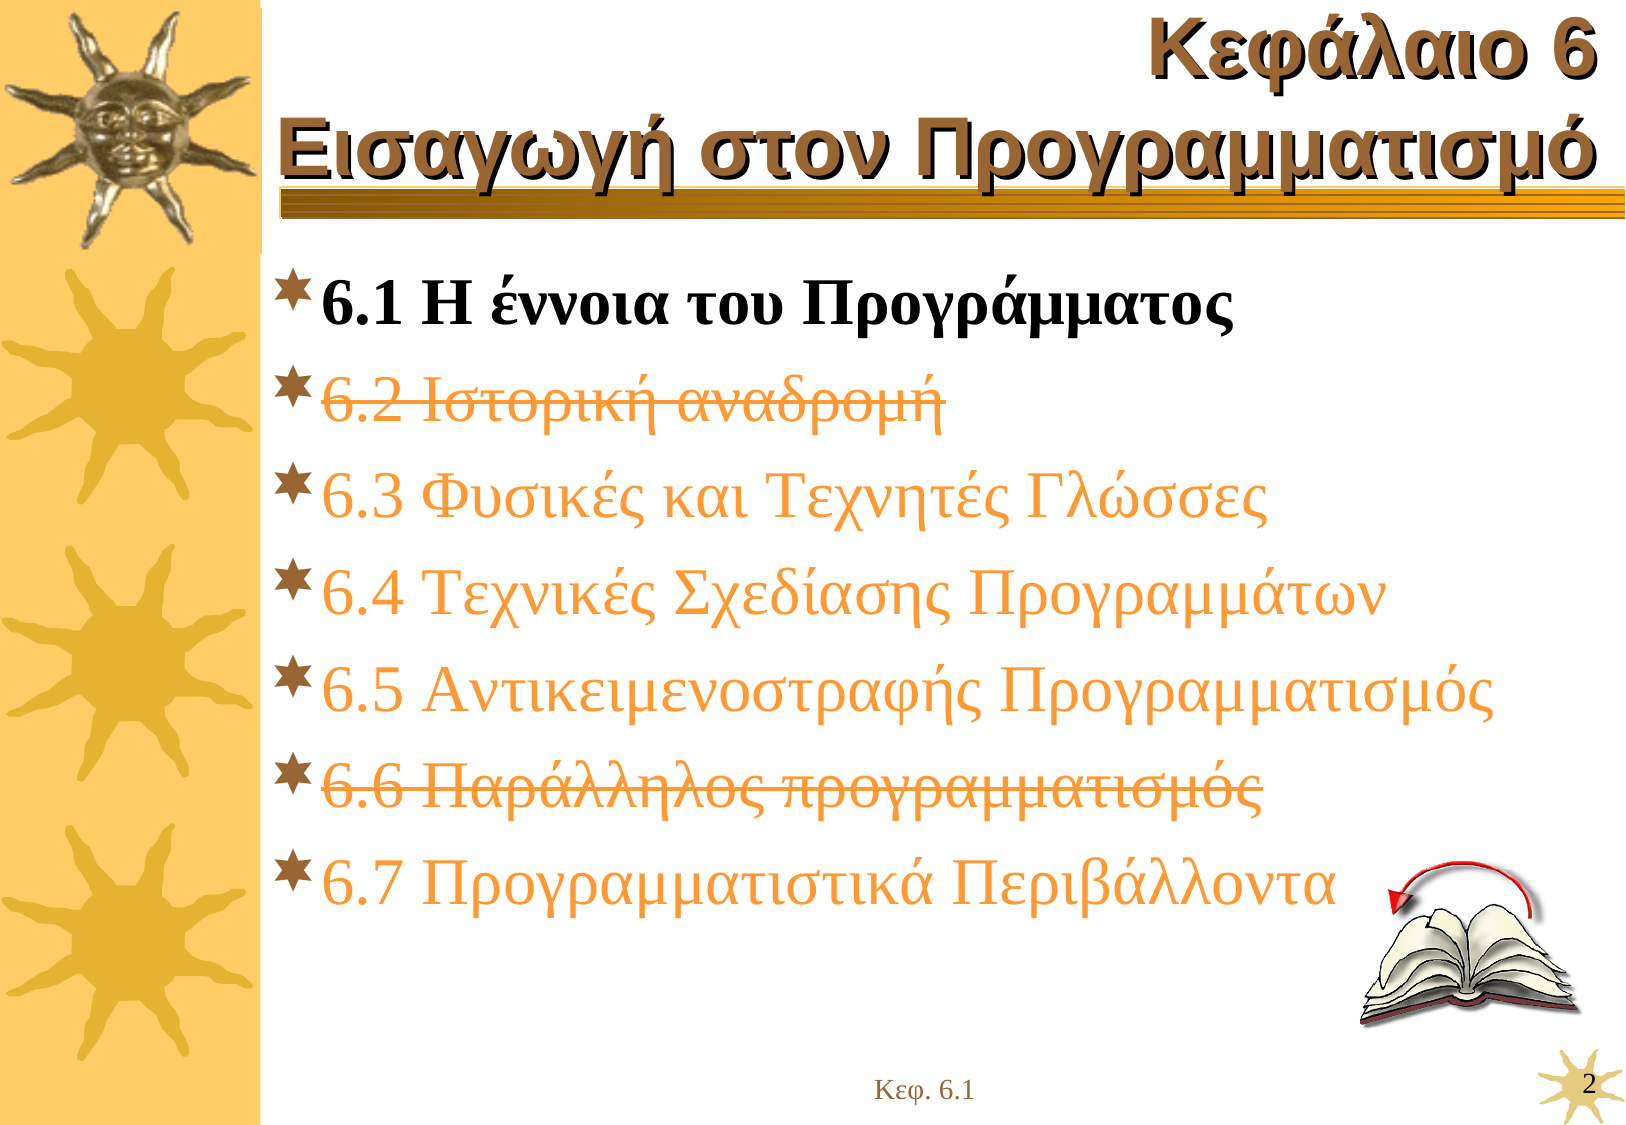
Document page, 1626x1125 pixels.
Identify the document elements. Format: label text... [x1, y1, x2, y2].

list 6.1 Η έννοια του Προγράμματος 6.2 Ιστορική αναδρομή 6.3 Φυσικές και Τεχνητές Γλώσσες 6.4 Τεχνικές Σχεδίασης Προγραμμάτων 6.5 Αντικειμενοστραφής Προγραμματισμός 6.6 Παράλληλος προγραμματισμός 6.7 Προγραμματιστικά Περιβάλλοντα [249, 249, 1600, 1026]
picture [1347, 824, 1592, 1051]
picture [1, 8, 262, 254]
text_box Κεφάλαιο 6 Εισαγωγή στον Προγραμματισμό [12, 99, 1613, 201]
